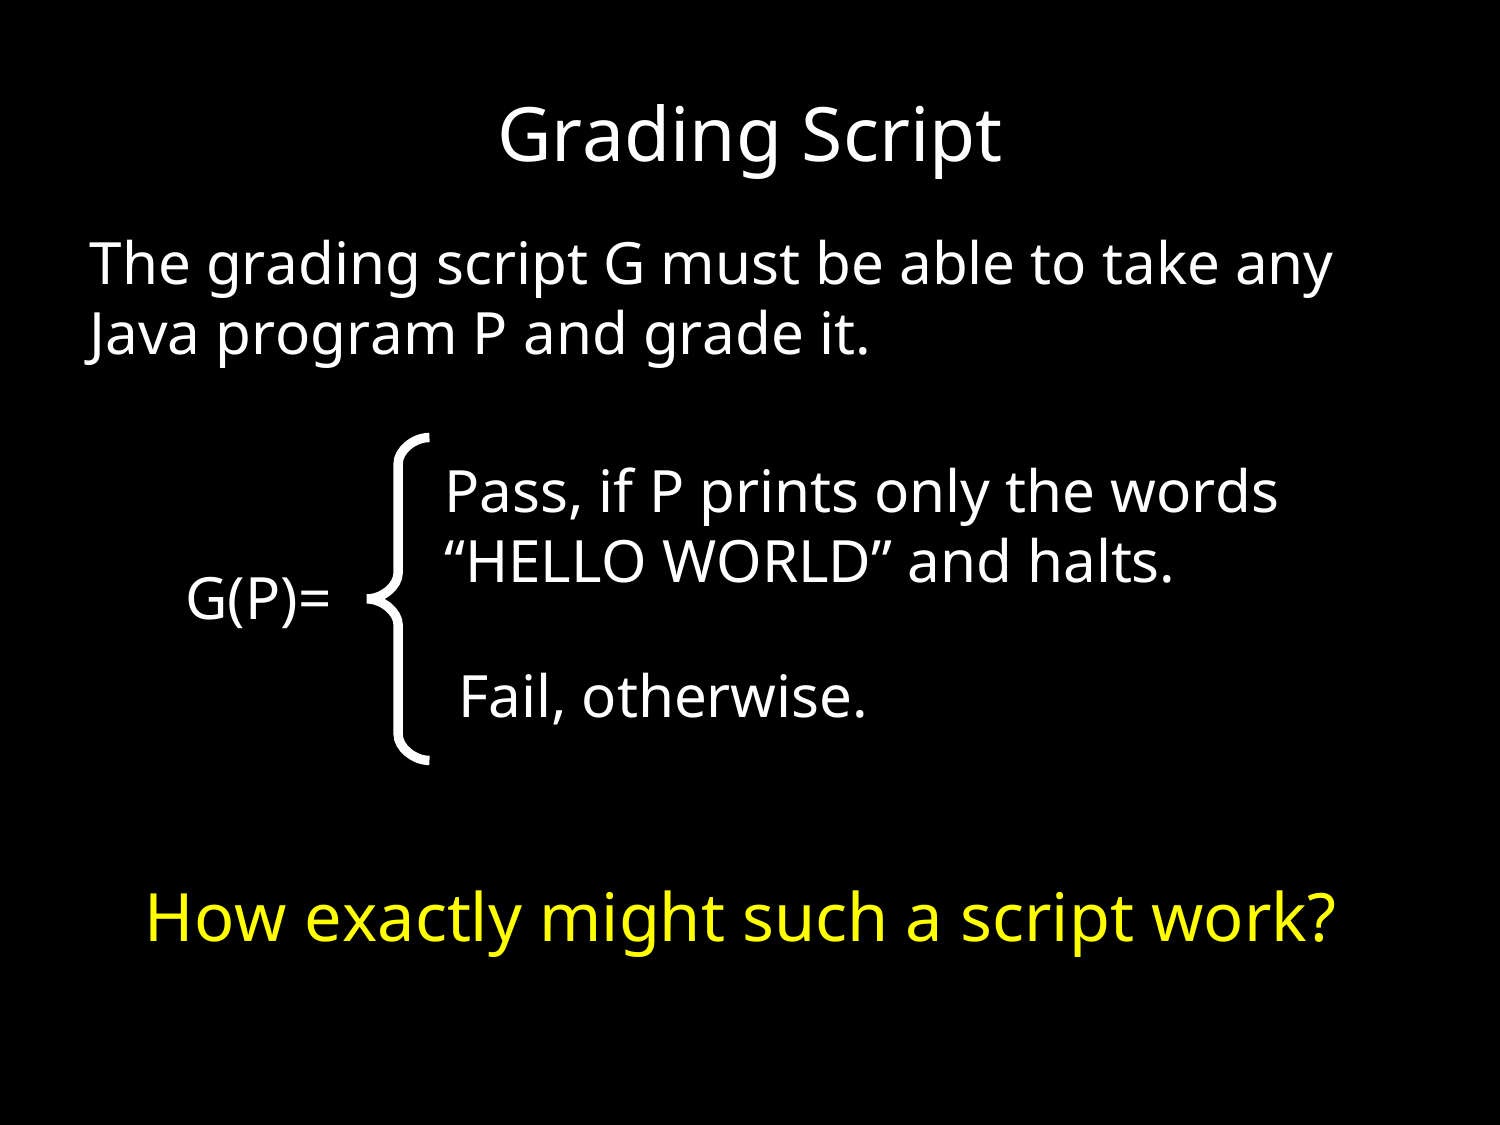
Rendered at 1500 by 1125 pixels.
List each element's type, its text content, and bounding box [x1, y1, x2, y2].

text_box How exactly might such a script work? [99, 866, 1383, 963]
text_box Fail, otherwise. [443, 651, 883, 738]
text_box Pass, if P prints only the words “HELLO WORLD” and halts. [429, 446, 1328, 603]
text_box Grading Script [112, 37, 1388, 218]
text_box G(P)= [170, 553, 347, 639]
text_box The grading script G must be able to take any Java program P and grade it. [75, 218, 1426, 374]
